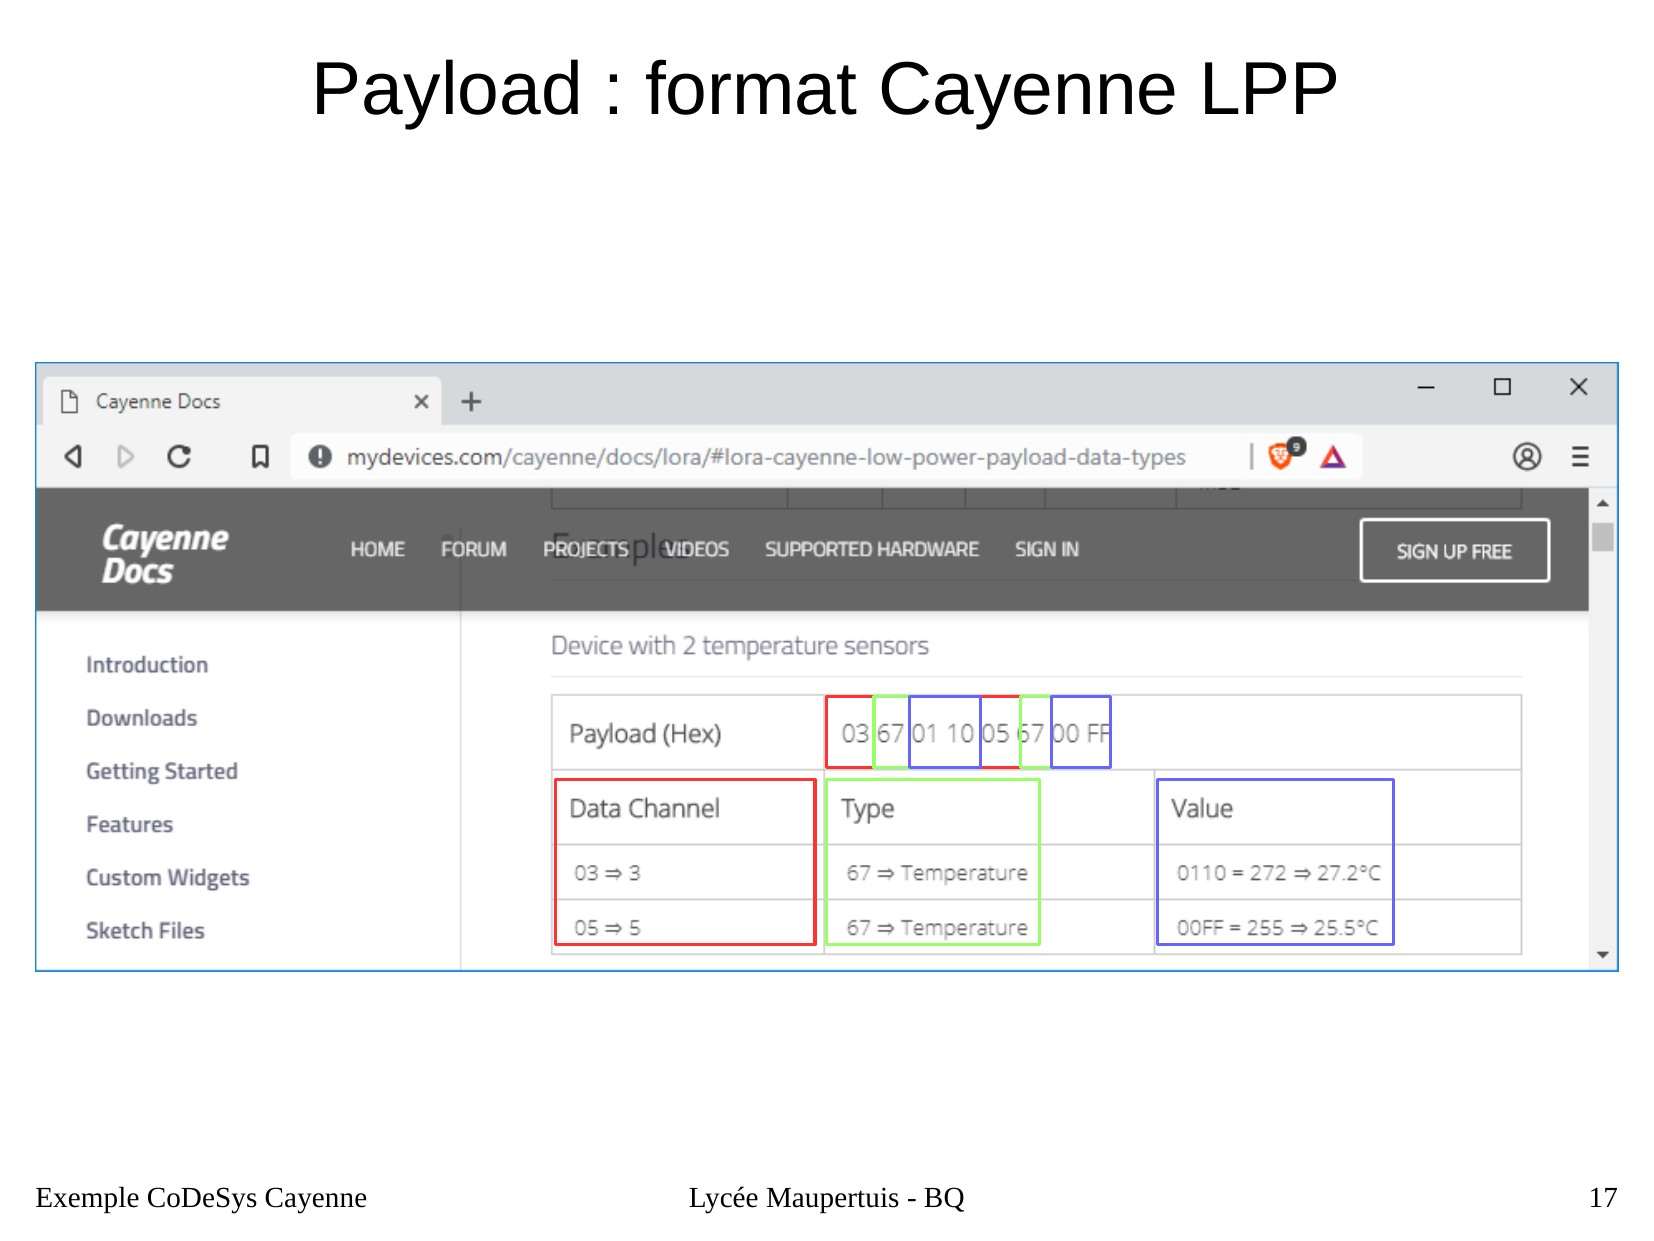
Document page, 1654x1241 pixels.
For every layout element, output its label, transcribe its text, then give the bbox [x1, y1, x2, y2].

title Payload : format Cayenne LPP [35, 35, 1619, 142]
picture [35, 362, 1619, 972]
